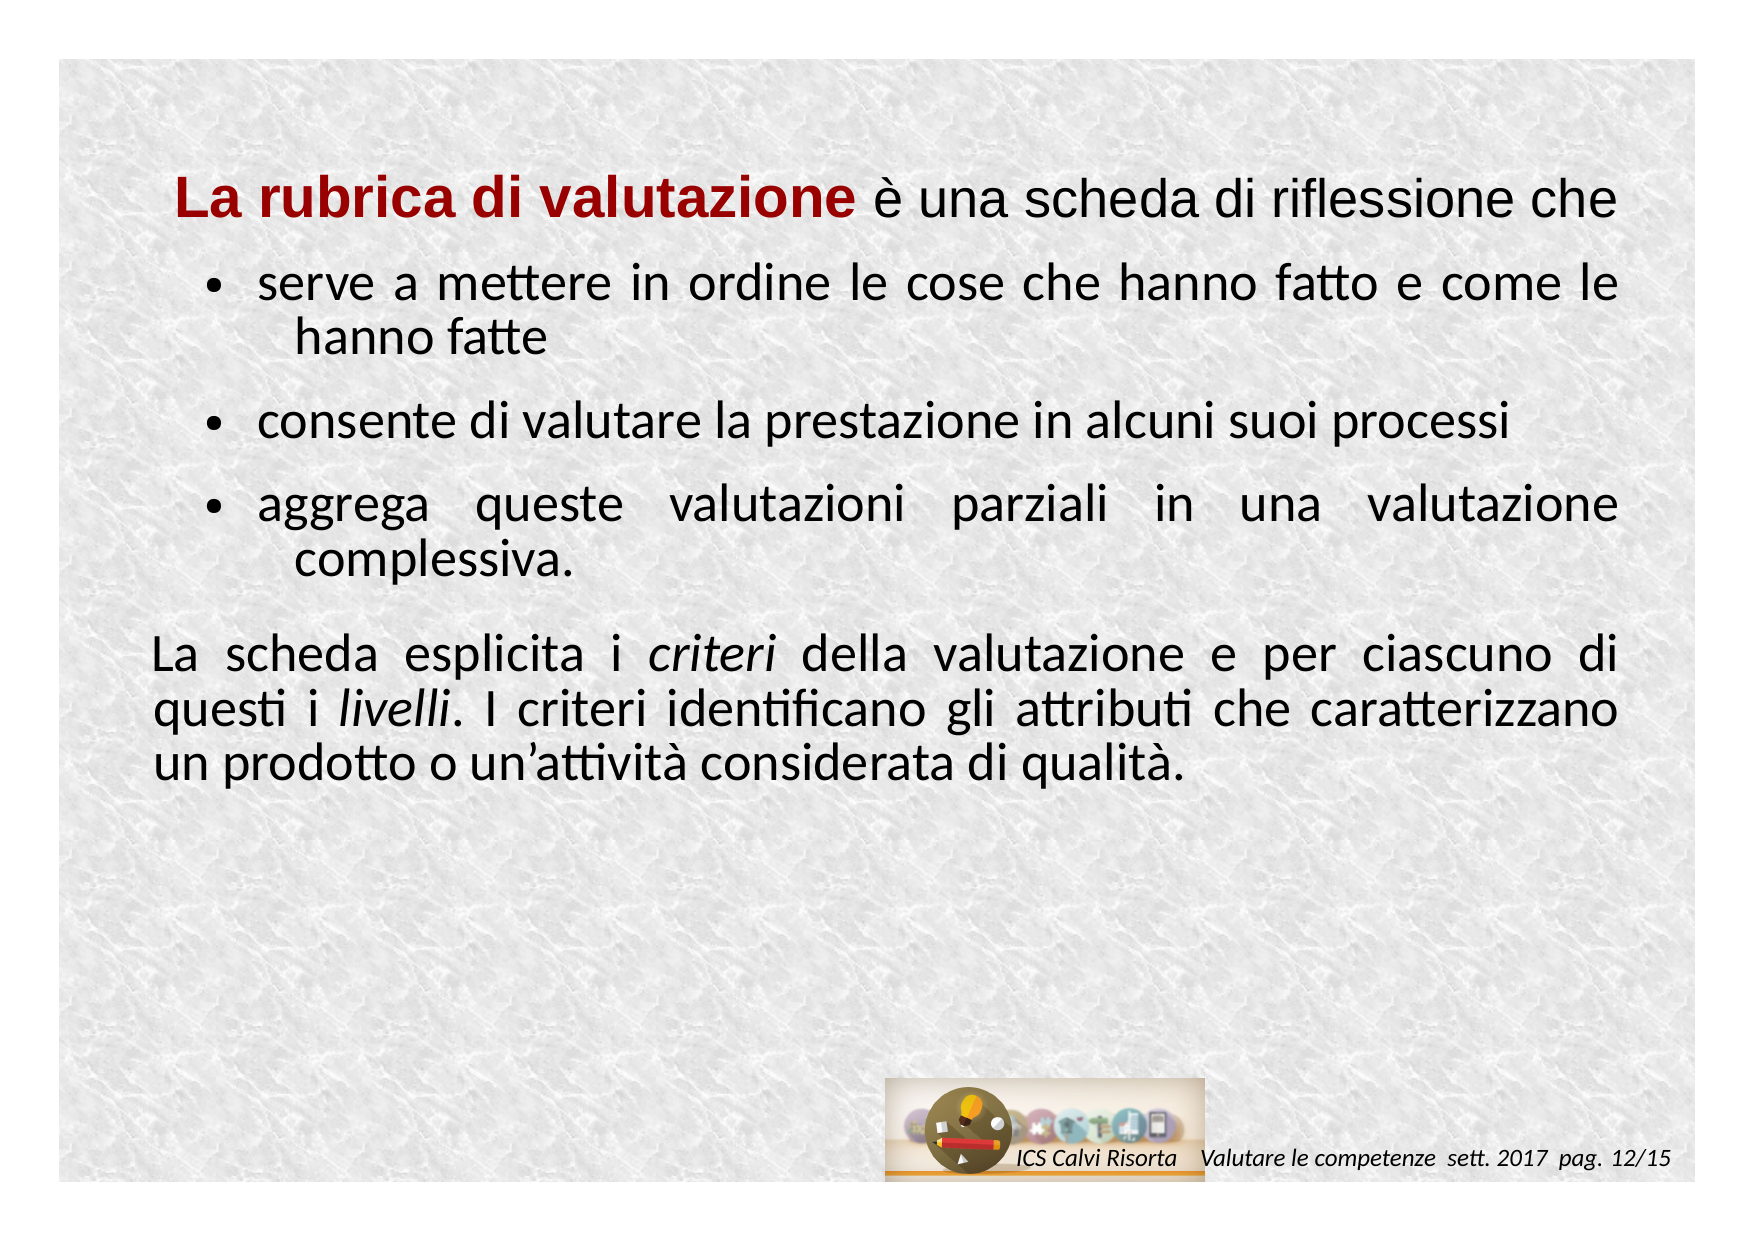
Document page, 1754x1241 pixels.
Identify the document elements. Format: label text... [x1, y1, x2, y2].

list La rubrica di valutazione è una scheda di riflessione che serve a mettere in ordine le cose che hanno fatto e come le hanno fatte consente di valutare la prestazione in alcuni suoi processi aggrega queste valutazioni parziali in una valutazione complessiva. La scheda esplicita i criteri della valutazione e per ciascuno di questi i livelli. I criteri identificano gli attributi che caratterizzano un prodotto o un’attività considerata di qualità. [149, 165, 1622, 1155]
picture [59, 59, 1695, 1182]
